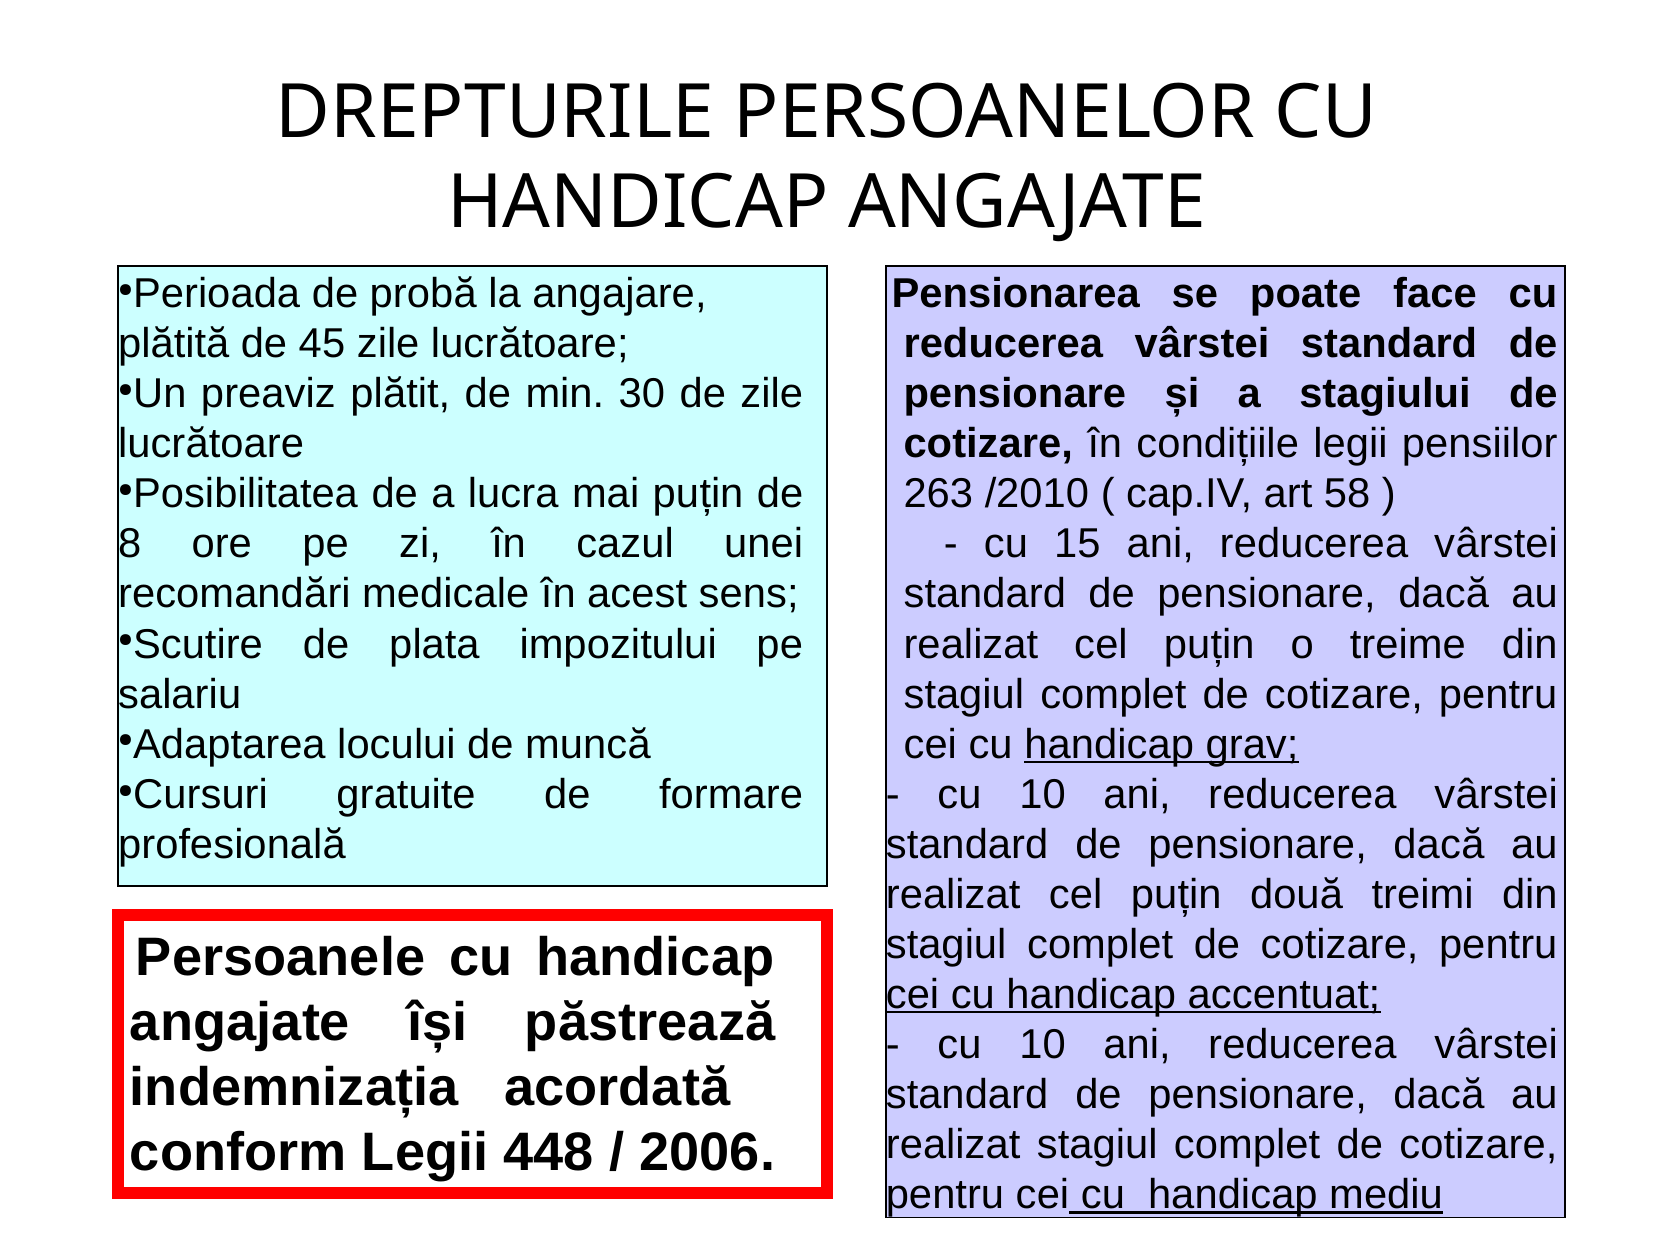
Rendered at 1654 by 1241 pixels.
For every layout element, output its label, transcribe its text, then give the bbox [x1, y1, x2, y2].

title DREPTURILE PERSOANELOR CU HANDICAP ANGAJATE [82, 47, 1571, 259]
text_box Persoanele cu handicap angajate își păstrează indemnizația acordată conform Legii 448 / 2006. [118, 915, 827, 1193]
list Pensionarea se poate face cu reducerea vârstei standard de pensionare și a stagiului de cotizare, în condițiile legii pensiilor 263 /2010 ( cap.IV, art 58 ) - cu 15 ani, reducerea vârstei standard de pensionare, dacă au realizat cel puțin o treime din stagiul complet de cotizare, pentru cei cu handicap grav; - cu 10 ani, reducerea vârstei standard de pensionare, dacă au realizat cel puțin două treimi din stagiul complet de cotizare, pentru cei cu handicap accentuat; - cu 10 ani, reducerea vârstei standard de pensionare, dacă au realizat stagiul complet de cotizare, pentru cei cu handicap mediu [885, 265, 1565, 1218]
list Perioada de probă la angajare, plătită de 45 zile lucrătoare; Un preaviz plătit, de min. 30 de zile lucrătoare Posibilitatea de a lucra mai puțin de 8 ore pe zi, în cazul unei recomandări medicale în acest sens; Scutire de plata impozitului pe salariu Adaptarea locului de muncă Cursuri gratuite de formare profesională [118, 265, 827, 886]
